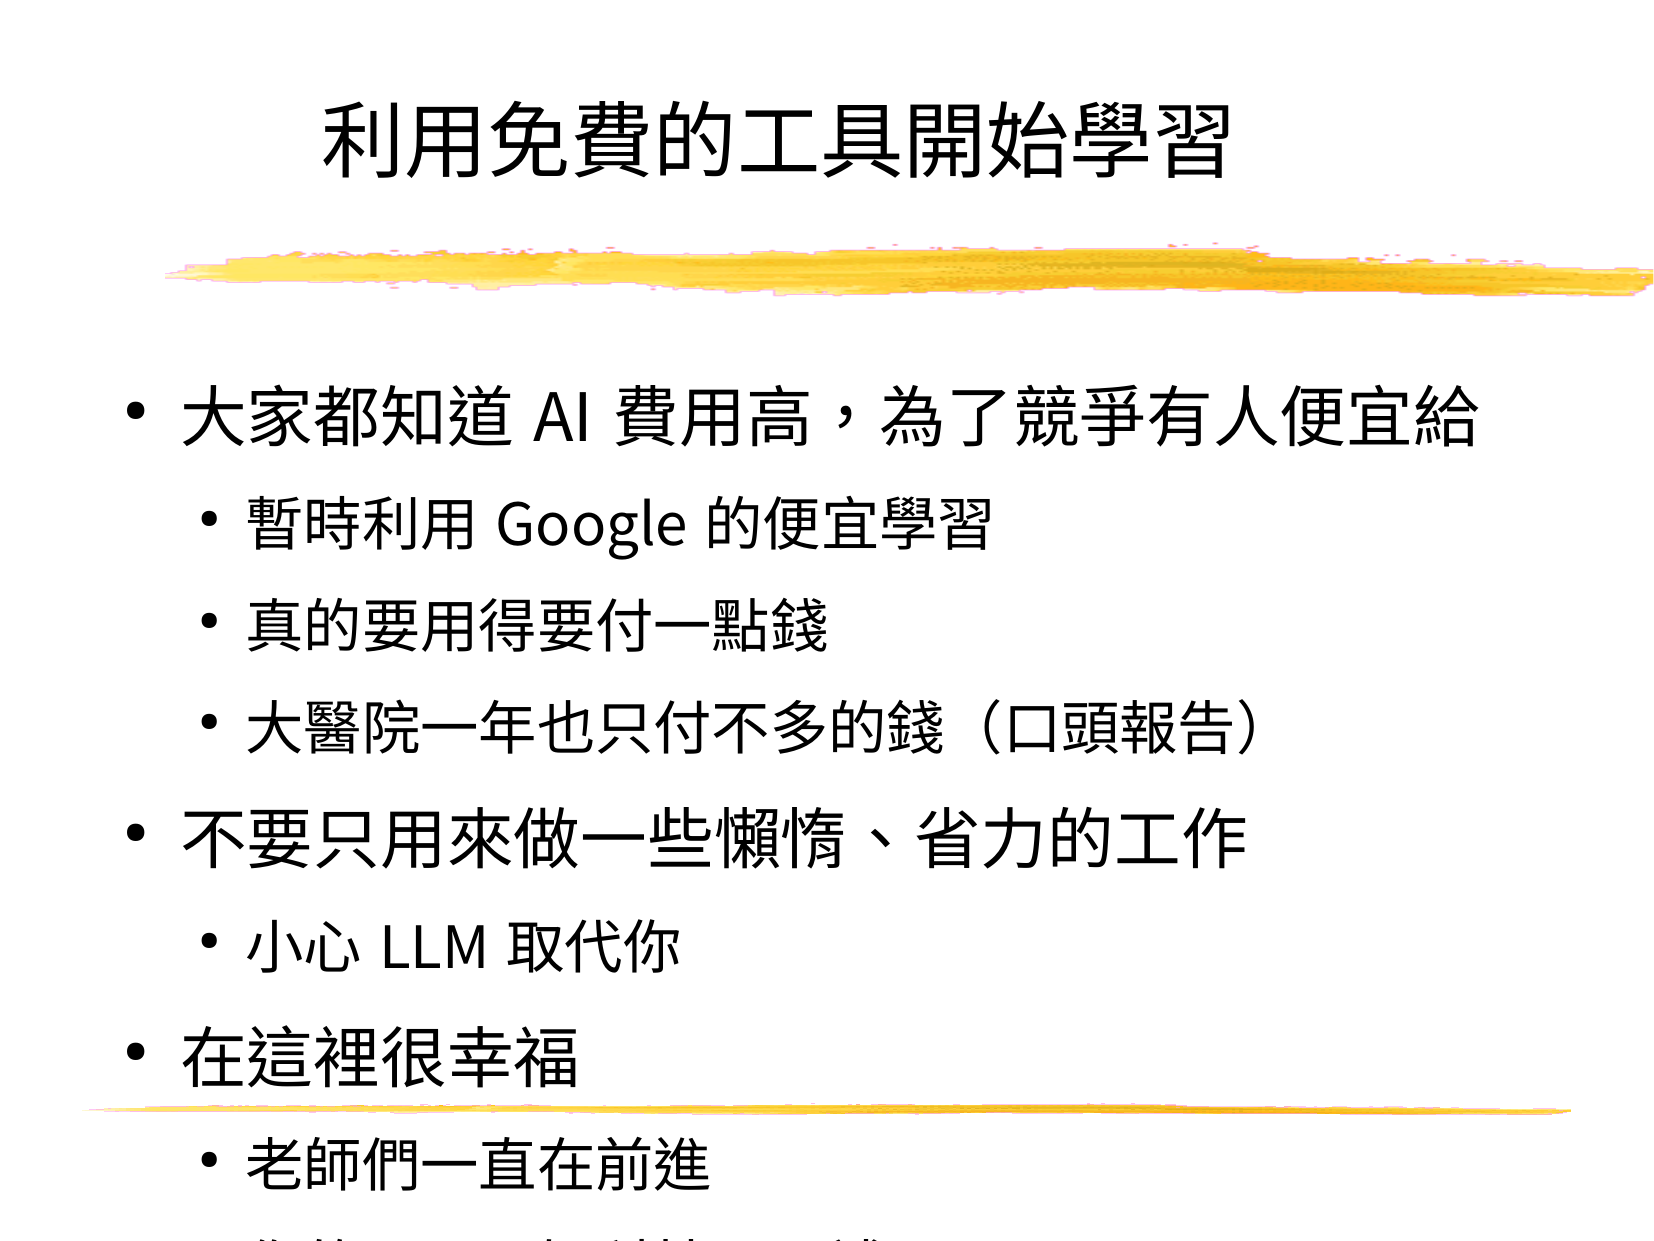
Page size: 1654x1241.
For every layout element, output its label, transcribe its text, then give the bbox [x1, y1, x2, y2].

picture [82, 1102, 1571, 1117]
list 大家都知道AI費用高，為了競爭有人便宜給 暫時利用Google的便宜學習 真的要用得要付一點錢 大醫院一年也只付不多的錢（口頭報告） 不要只用來做一些懶惰、省力的工作 小心LLM取代你 在這裡很幸福 老師們一直在前進 你的不足正好科技可以補 [124, 358, 1530, 1103]
picture [165, 237, 1654, 308]
title 利用免費的工具開始學習 [76, 28, 1482, 235]
